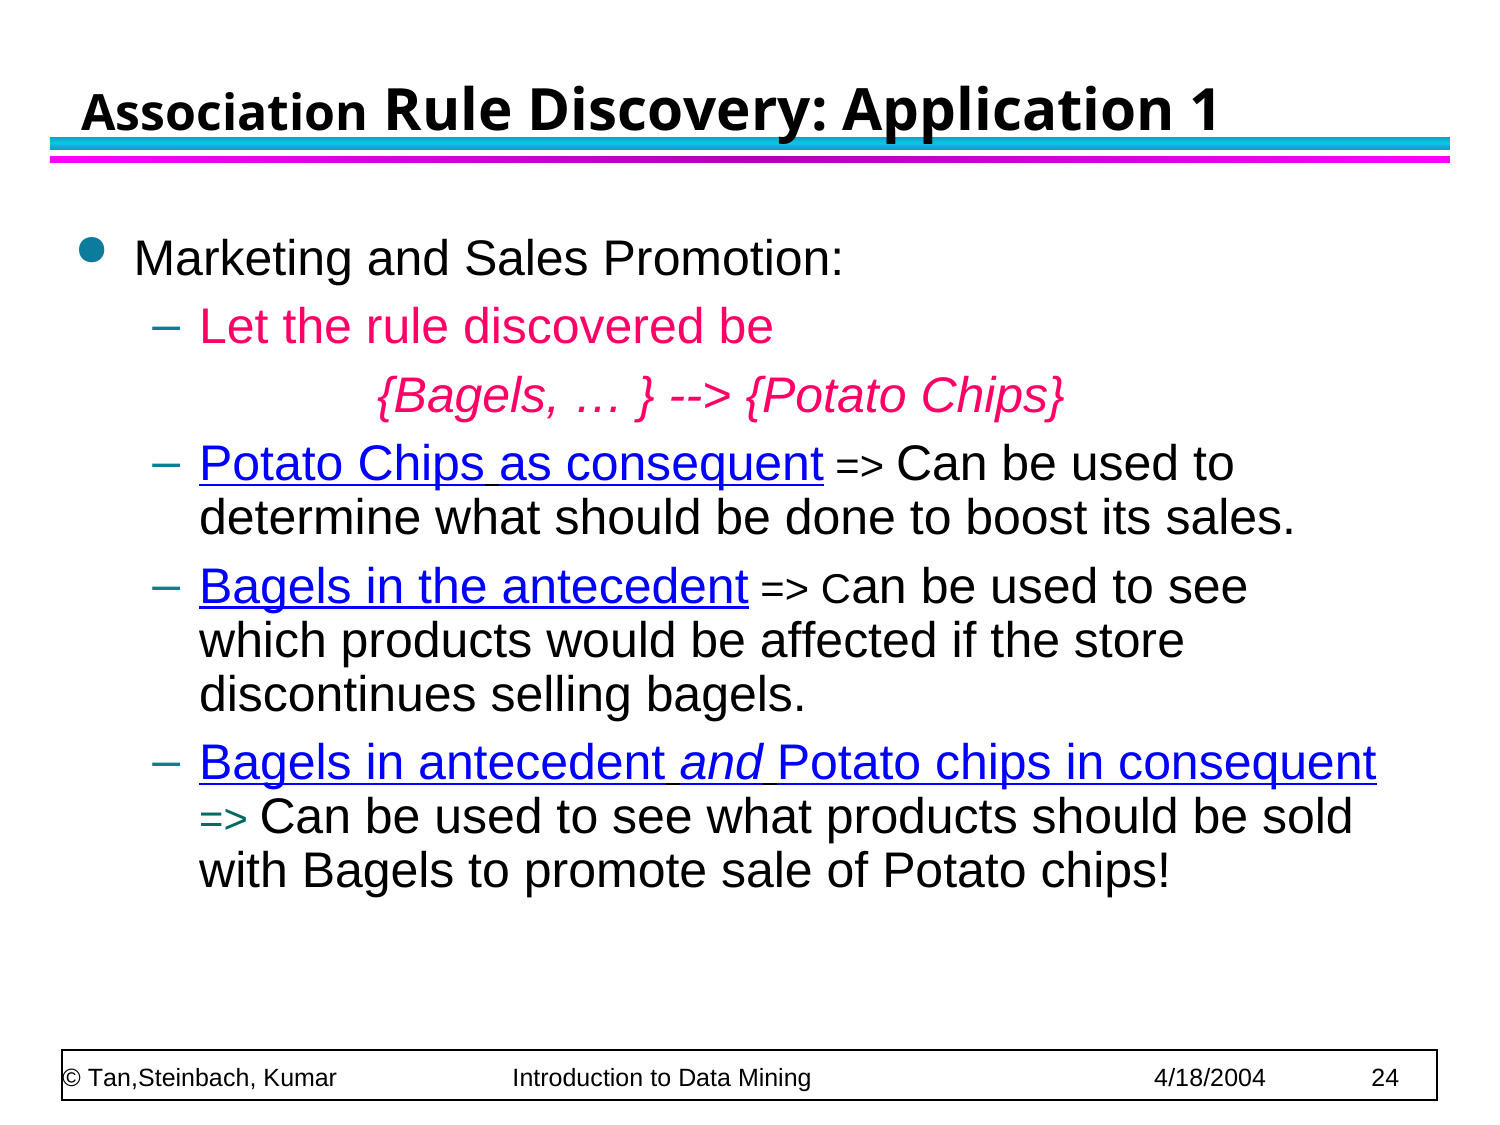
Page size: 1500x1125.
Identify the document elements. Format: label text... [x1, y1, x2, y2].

title Association Rule Discovery: Application 1 [66, 60, 1426, 150]
list Marketing and Sales Promotion: Let the rule discovered be {Bagels, … } --> {Potato Chips} Potato Chips as consequent => Can be used to determine what should be done to boost its sales. Bagels in the antecedent => Can be used to see which products would be affected if the store discontinues selling bagels. Bagels in antecedent and Potato chips in consequent => Can be used to see what products should be sold with Bagels to promote sale of Potato chips! [62, 224, 1405, 910]
